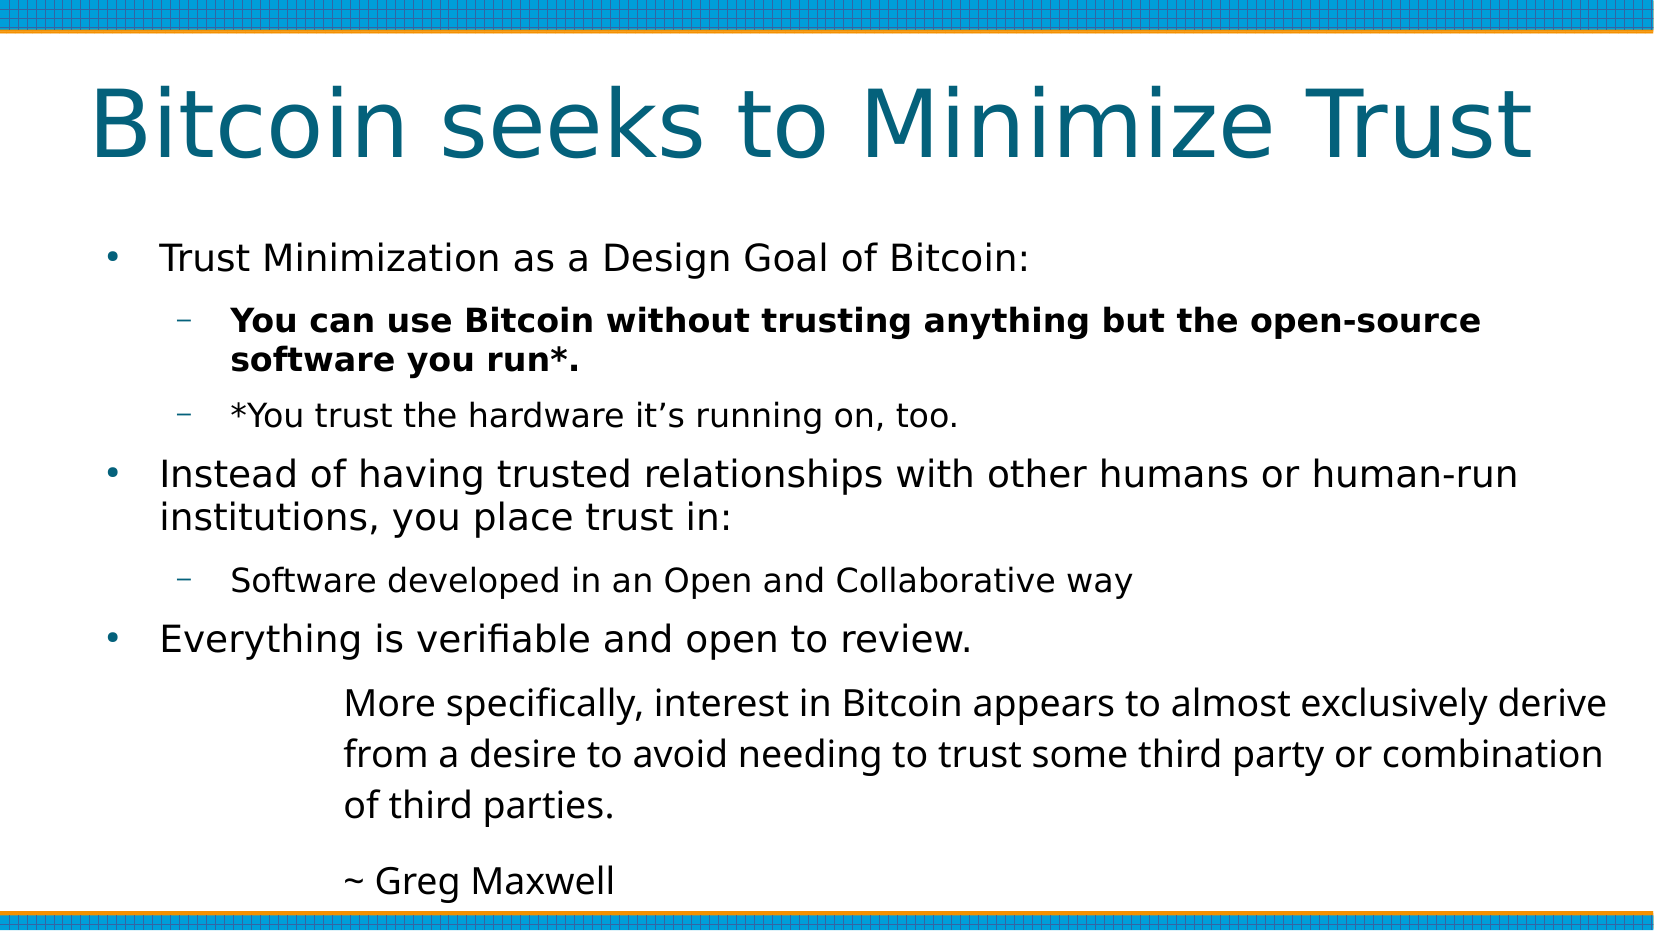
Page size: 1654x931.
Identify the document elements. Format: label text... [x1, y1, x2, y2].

text_box More specifically, interest in Bitcoin appears to almost exclusively derive from a desire to avoid needing to trust some third party or combination of third parties. ~ Greg Maxwell [337, 682, 1651, 901]
list Trust Minimization as a Design Goal of Bitcoin: You can use Bitcoin without trusting anything but the open-source software you run*. *You trust the hardware it’s running on, too. Instead of having trusted relationships with other humans or human-run institutions, you place trust in: Software developed in an Open and Collaborative way Everything is verifiable and open to review. [88, 236, 1565, 901]
title Bitcoin seeks to Minimize Trust [88, 44, 1565, 207]
